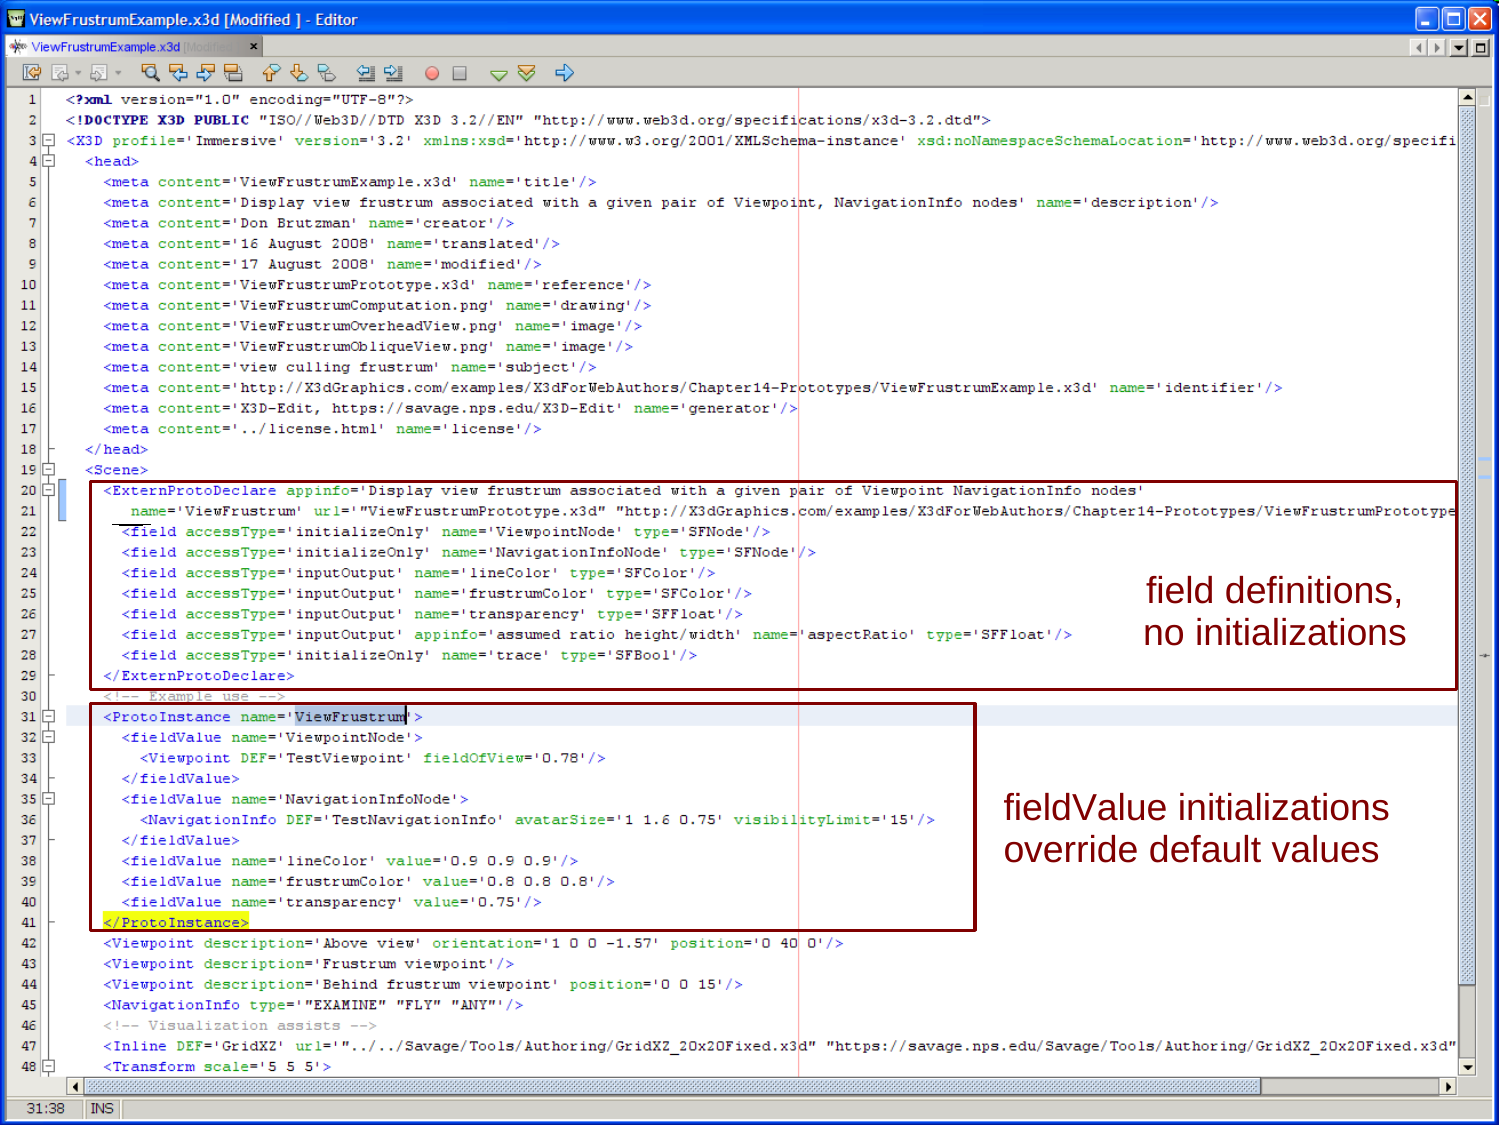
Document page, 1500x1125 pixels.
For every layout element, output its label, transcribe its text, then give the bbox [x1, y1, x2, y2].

text_box field definitions, no initializations [1125, 562, 1426, 662]
picture [0, 0, 1500, 1125]
text_box fieldValue initializations override default values [988, 779, 1439, 879]
